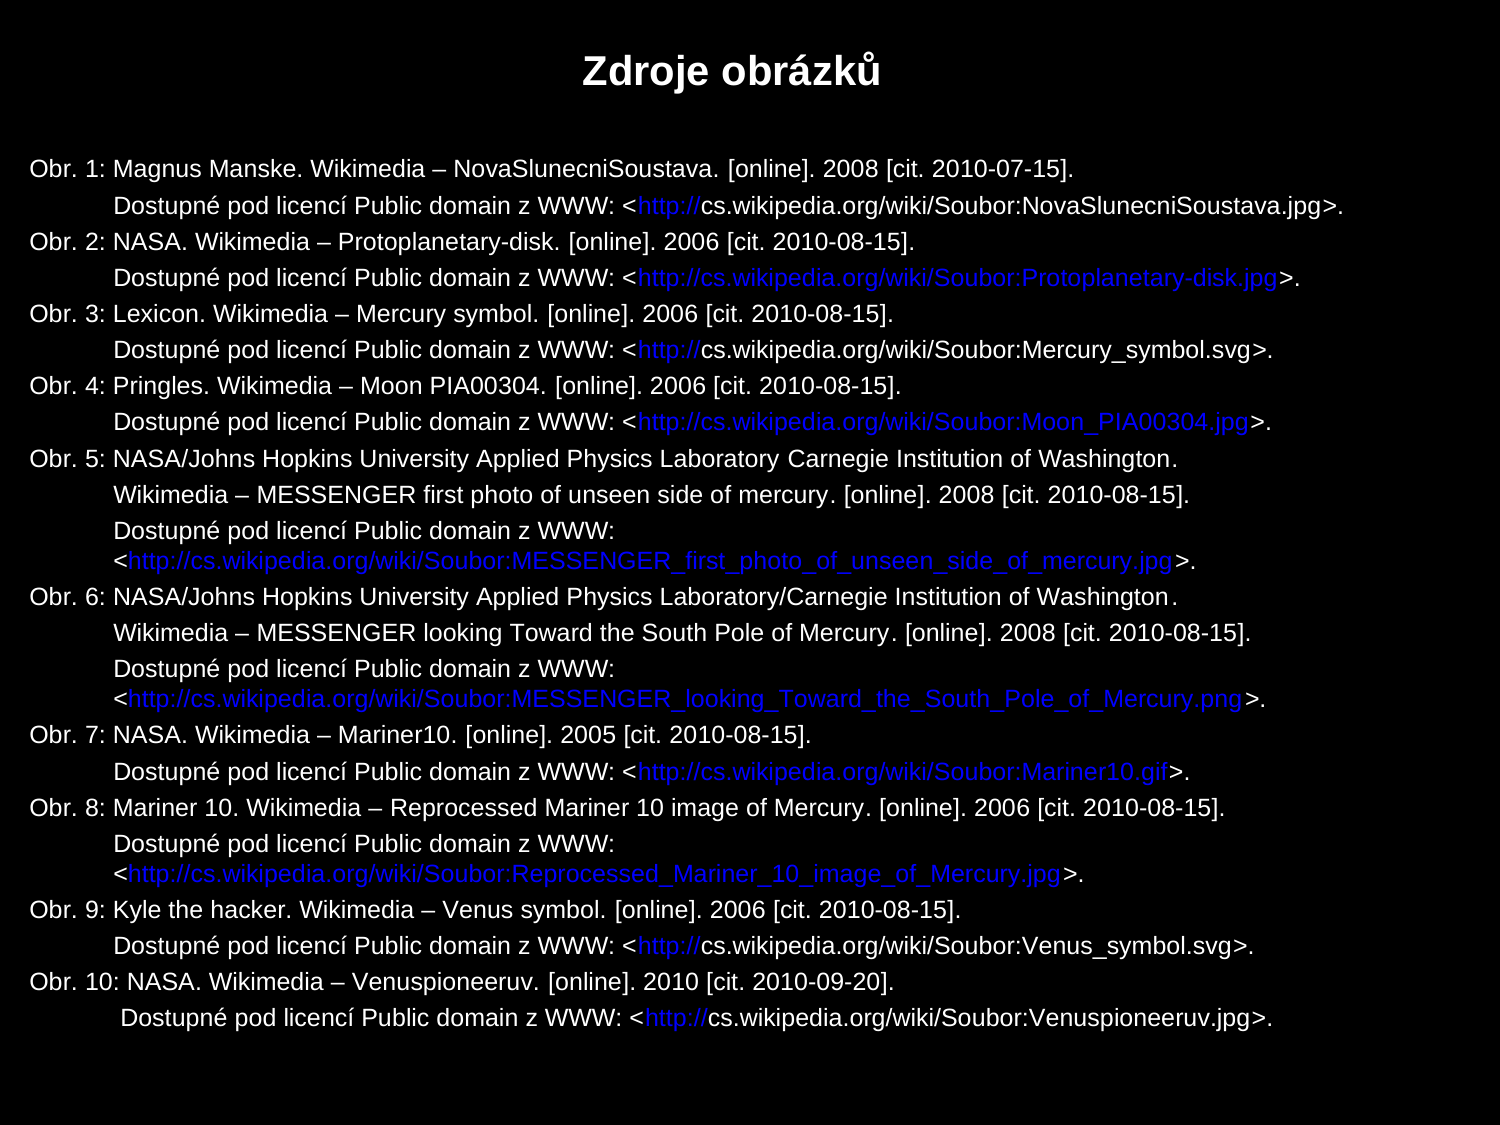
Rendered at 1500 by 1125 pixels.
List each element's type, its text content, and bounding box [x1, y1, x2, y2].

text_box Obr. 1: Magnus Manske. Wikimedia – NovaSlunecniSoustava. [online]. 2008 [cit. 2010-07-15]. Dostupné pod licencí Public domain z WWW: <http://cs.wikipedia.org/wiki/Soubor:NovaSlunecniSoustava.jpg>. Obr. 2: NASA. Wikimedia – Protoplanetary-disk. [online]. 2006 [cit. 2010-08-15]. Dostupné pod licencí Public domain z WWW: <http://cs.wikipedia.org/wiki/Soubor:Protoplanetary-disk.jpg>. Obr. 3: Lexicon. Wikimedia – Mercury symbol. [online]. 2006 [cit. 2010-08-15]. Dostupné pod licencí Public domain z WWW: <http://cs.wikipedia.org/wiki/Soubor:Mercury_symbol.svg>. Obr. 4: Pringles. Wikimedia – Moon PIA00304. [online]. 2006 [cit. 2010-08-15]. Dostupné pod licencí Public domain z WWW: <http://cs.wikipedia.org/wiki/Soubor:Moon_PIA00304.jpg>. Obr. 5: NASA/Johns Hopkins University Applied Physics Laboratory/Carnegie Institution of Washington. Wikimedia – MESSENGER first photo of unseen side of mercury. [online]. 2008 [cit. 2010-08-15]. Dostupné pod licencí Public domain z WWW: <http://cs.wikipedia.org/wiki/Soubor:MESSENGER_first_photo_of_unseen_side_of_mercury.jpg>. Obr. 6: NASA/Johns Hopkins University Applied Physics Laboratory/Carnegie Institution of Washington. Wikimedia – MESSENGER looking Toward the South Pole of Mercury. [online]. 2008 [cit. 2010-08-15]. Dostupné pod licencí Public domain z WWW: <http://cs.wikipedia.org/wiki/Soubor:MESSENGER_looking_Toward_the_South_Pole_of_Mercury.png>. Obr. 7: NASA. Wikimedia – Mariner10. [online]. 2005 [cit. 2010-08-15]. Dostupné pod licencí Public domain z WWW: <http://cs.wikipedia.org/wiki/Soubor:Mariner10.gif>. Obr. 8: Mariner 10. Wikimedia – Reprocessed Mariner 10 image of Mercury. [online]. 2006 [cit. 2010-08-15]. Dostupné pod licencí Public domain z WWW: <http://cs.wikipedia.org/wiki/Soubor:Reprocessed_Mariner_10_image_of_Mercury.jpg>. Obr. 9: Kyle the hacker. Wikimedia – Venus symbol. [online]. 2006 [cit. 2010-08-15]. Dostupné pod licencí Public domain z WWW: <http://cs.wikipedia.org/wiki/Soubor:Venus_symbol.svg>. Obr. 10: NASA. Wikimedia – Venuspioneeruv. [online]. 2010 [cit. 2010-09-20]. Dostupné pod licencí Public domain z WWW: <http://cs.wikipedia.org/wiki/Soubor:Venuspioneeruv.jpg>. [14, 145, 1360, 1076]
text_box Zdroje obrázků [525, 36, 940, 102]
